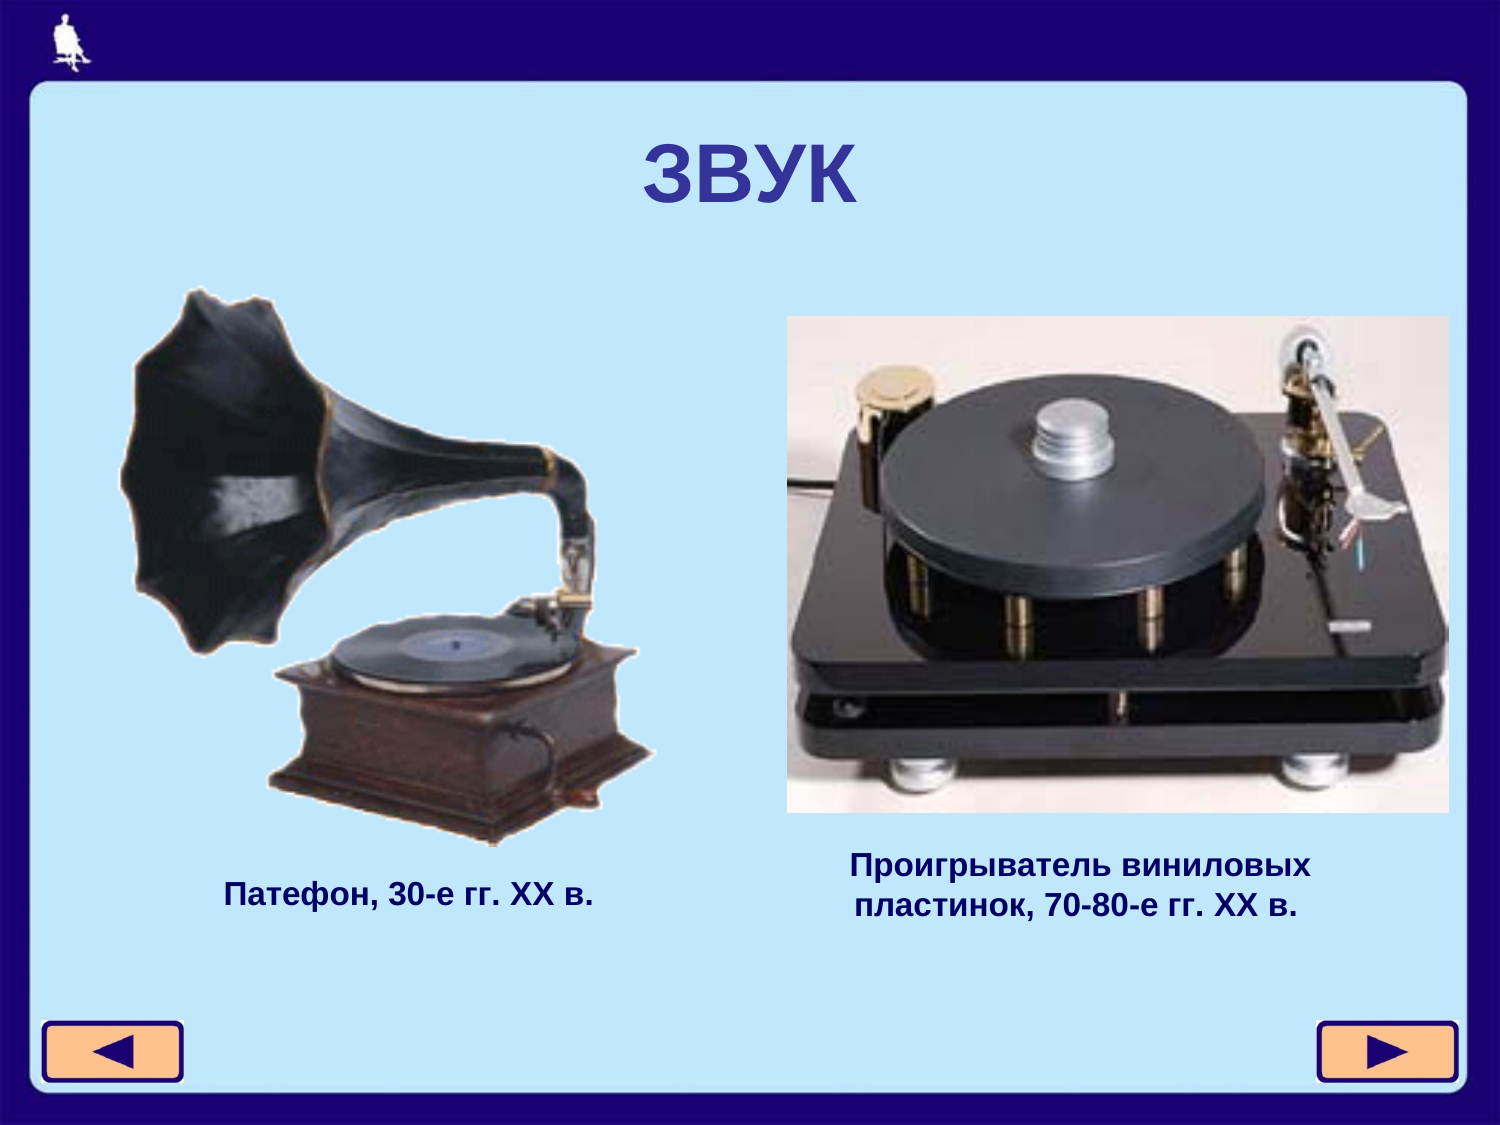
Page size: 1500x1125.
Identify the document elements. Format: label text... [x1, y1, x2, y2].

text_box Патефон, 30-е гг. XX в. [76, 864, 751, 921]
title ЗВУК [75, 74, 1426, 263]
picture [0, 0, 1500, 1125]
text_box Проигрыватель виниловых пластинок, 70-80-е гг. XX в. [761, 835, 1400, 931]
